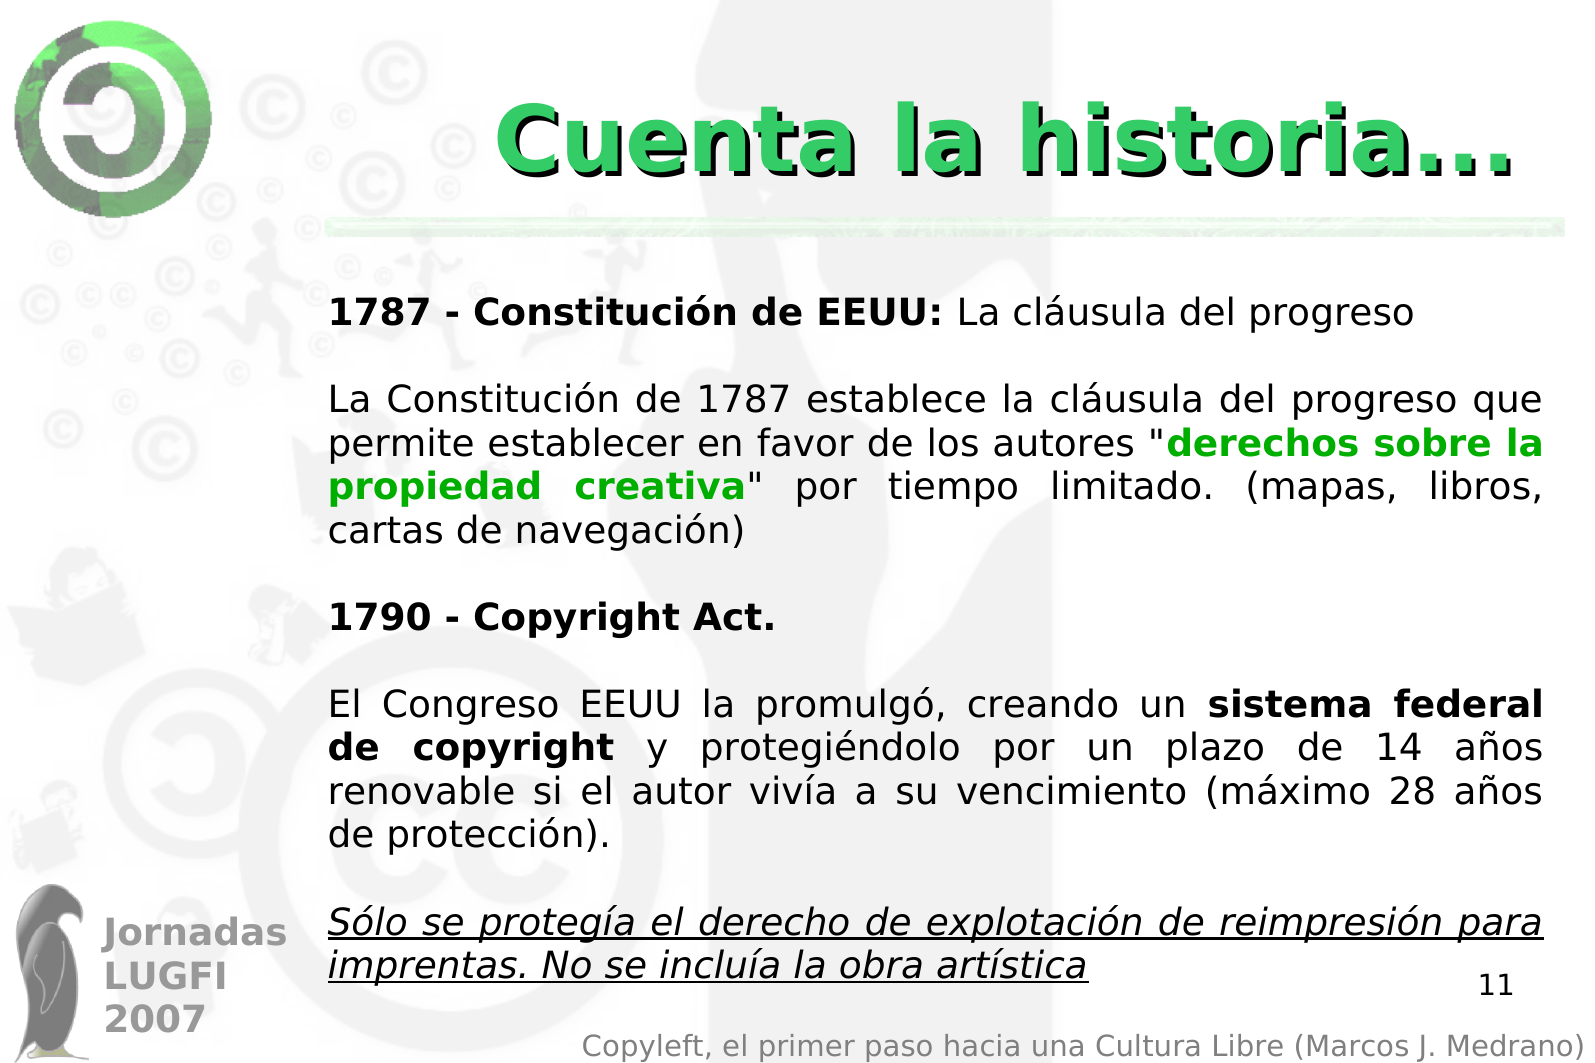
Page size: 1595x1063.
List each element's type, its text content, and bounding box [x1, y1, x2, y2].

text_box 1787 - Constitución de EEUU: La cláusula del progreso La Constitución de 1787 establece la cláusula del progreso que permite establecer en favor de los autores "derechos sobre la propiedad creativa" por tiempo limitado. (mapas, libros, cartas de navegación) 1790 - Copyright Act. El Congreso EEUU la promulgó, creando un sistema federal de copyright y protegiéndolo por un plazo de 14 años renovable si el autor vivía a su vencimiento (máximo 28 años de protección). Sólo se protegía el derecho de explotación de reimpresión para imprentas. No se incluía la obra artística [312, 283, 1560, 995]
text_box Cuenta la historia... [478, 79, 1589, 201]
